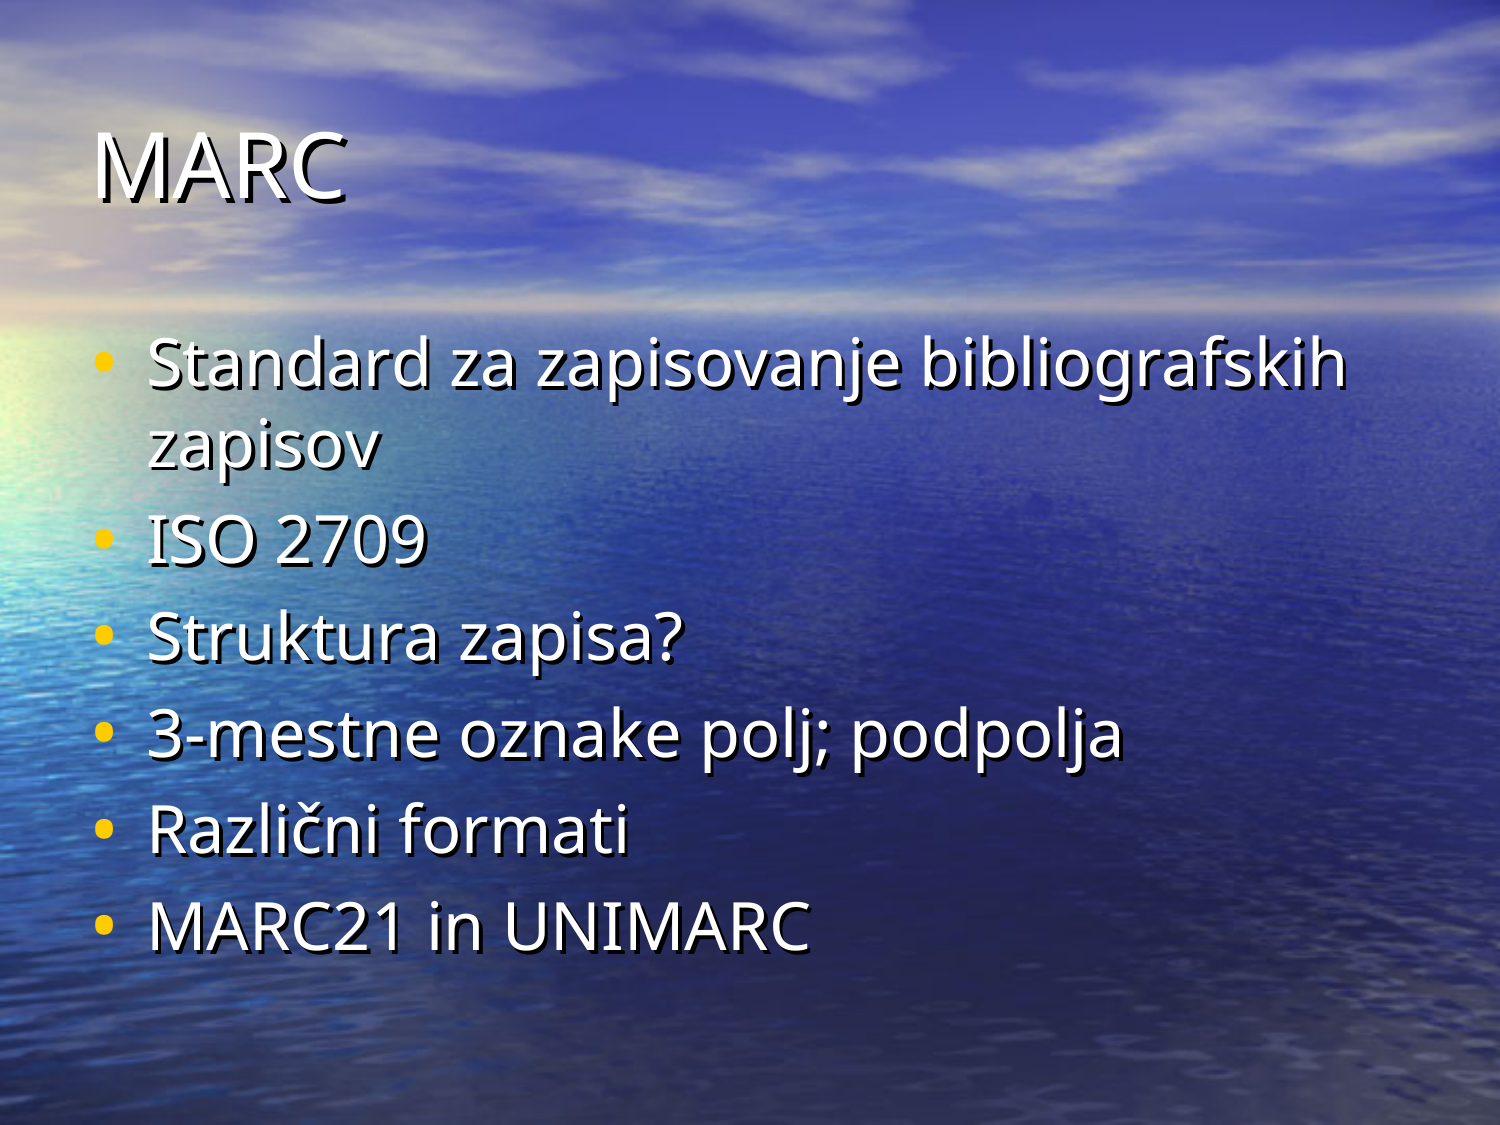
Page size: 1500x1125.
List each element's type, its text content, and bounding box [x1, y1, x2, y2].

title MARC [75, 47, 1426, 276]
list Standard za zapisovanje bibliografskih zapisov ISO 2709 Struktura zapisa? 3-mestne oznake polj; podpolja Različni formati MARC21 in UNIMARC [75, 312, 1426, 988]
picture [0, 0, 1500, 1125]
